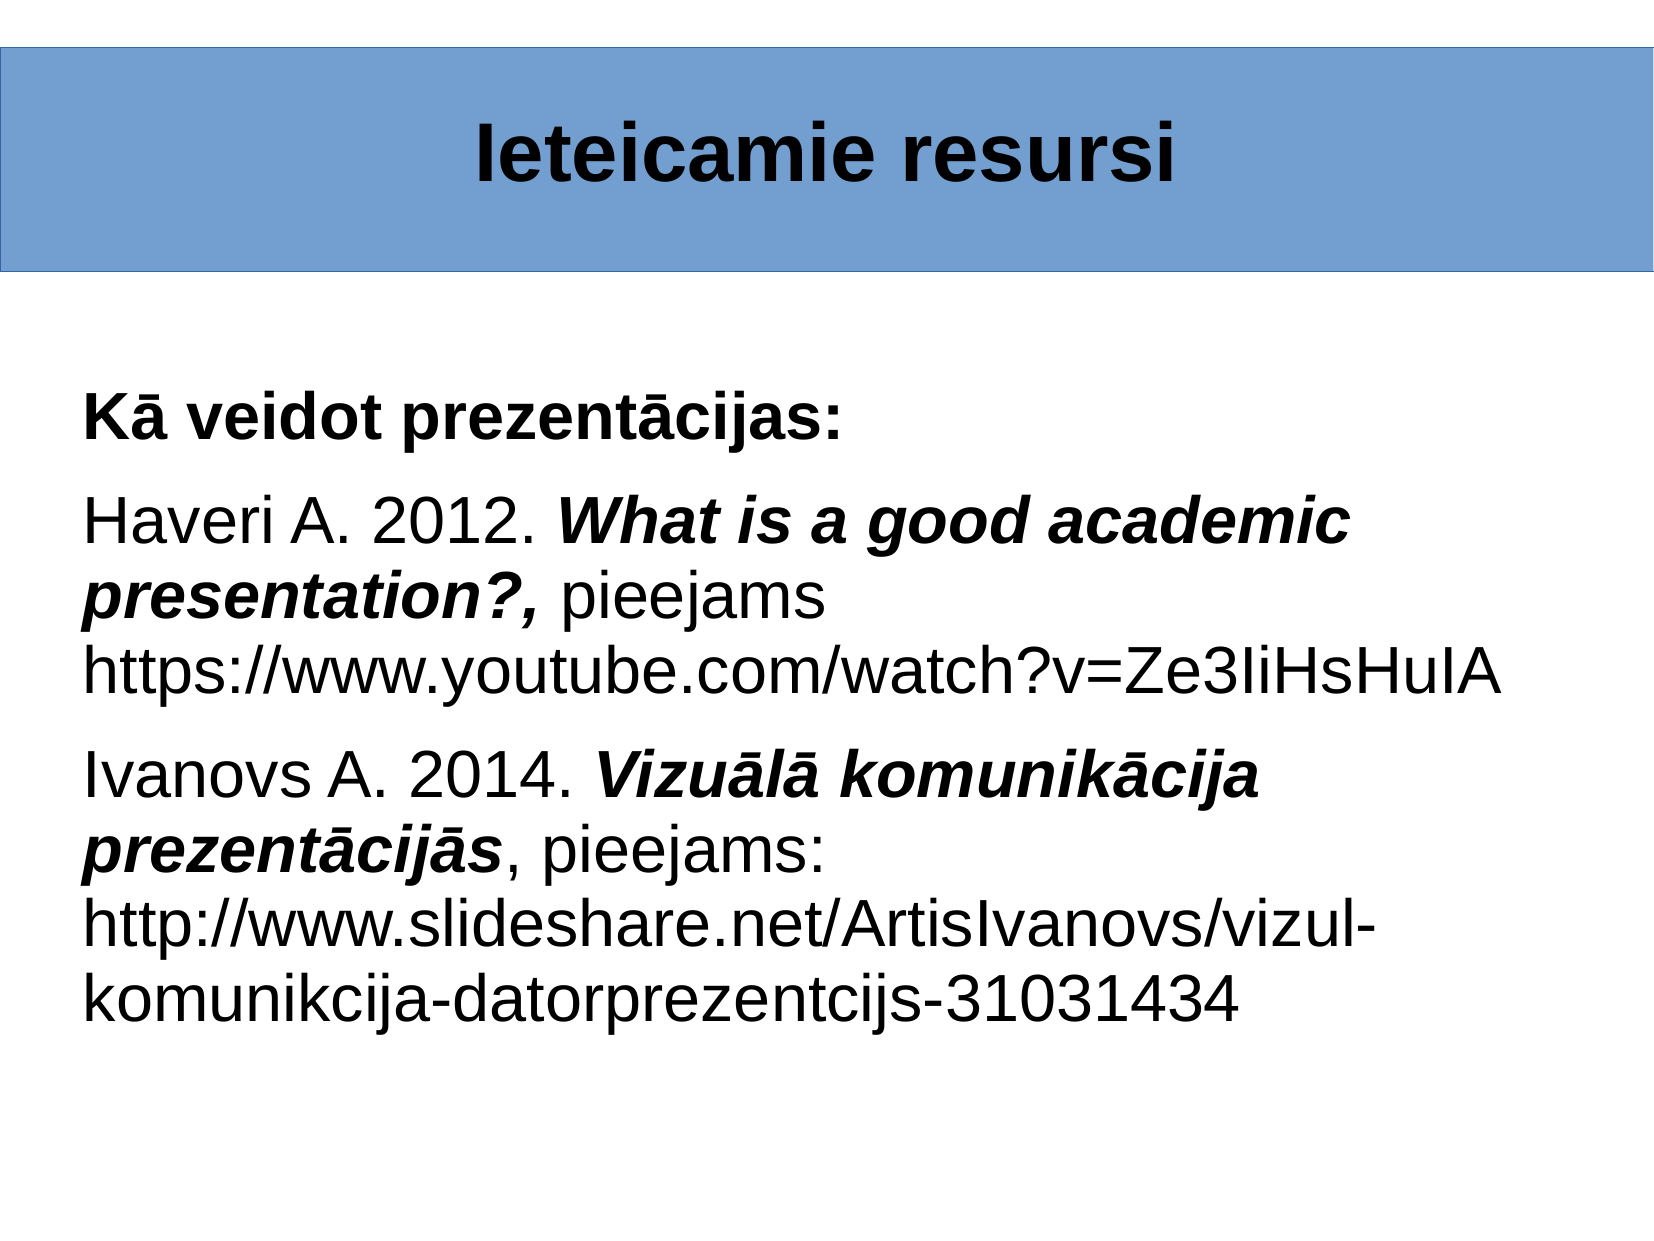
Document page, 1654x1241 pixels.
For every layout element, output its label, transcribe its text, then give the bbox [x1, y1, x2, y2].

text_box [0, 47, 1654, 272]
title Ieteicamie resursi [82, 49, 1571, 257]
list Kā veidot prezentācijas: Haveri A. 2012. What is a good academic presentation?, pieejams https://www.youtube.com/watch?v=Ze3IiHsHuIA Ivanovs A. 2014. Vizuālā komunikācija prezentācijās, pieejams: http://www.slideshare.net/ArtisIvanovs/vizul-komunikcija-datorprezentcijs-31031434 [82, 378, 1619, 1099]
